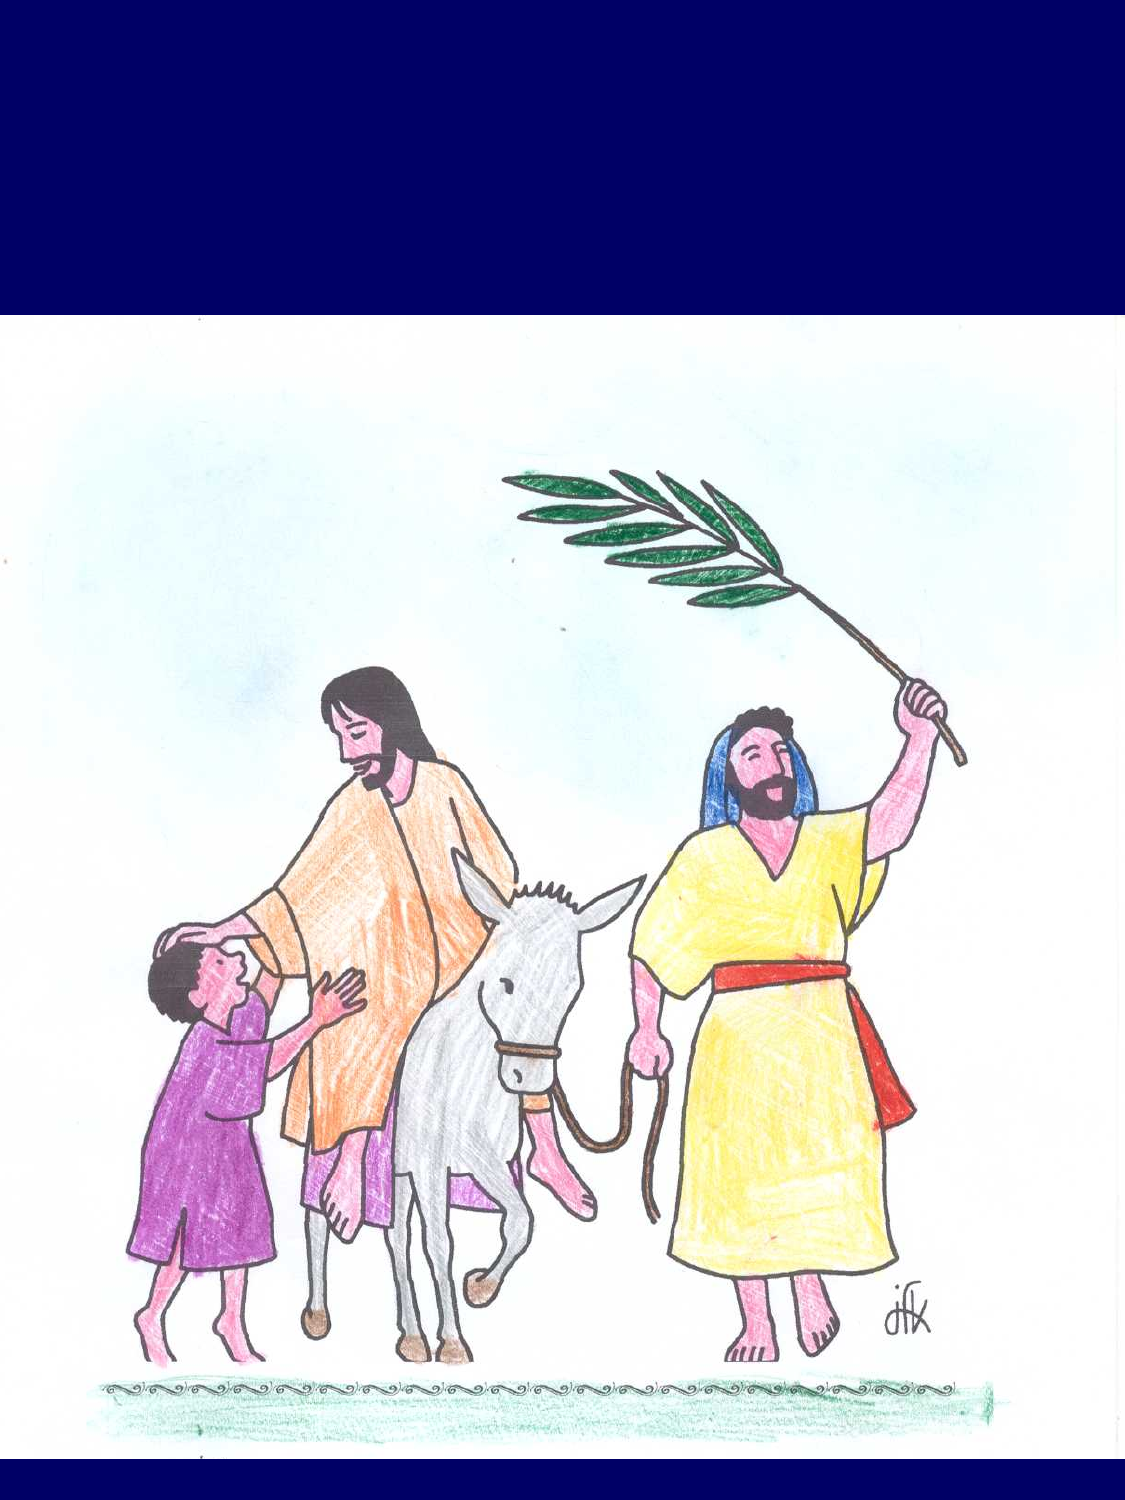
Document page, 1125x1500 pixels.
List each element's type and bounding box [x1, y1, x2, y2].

picture [0, 315, 1125, 1459]
